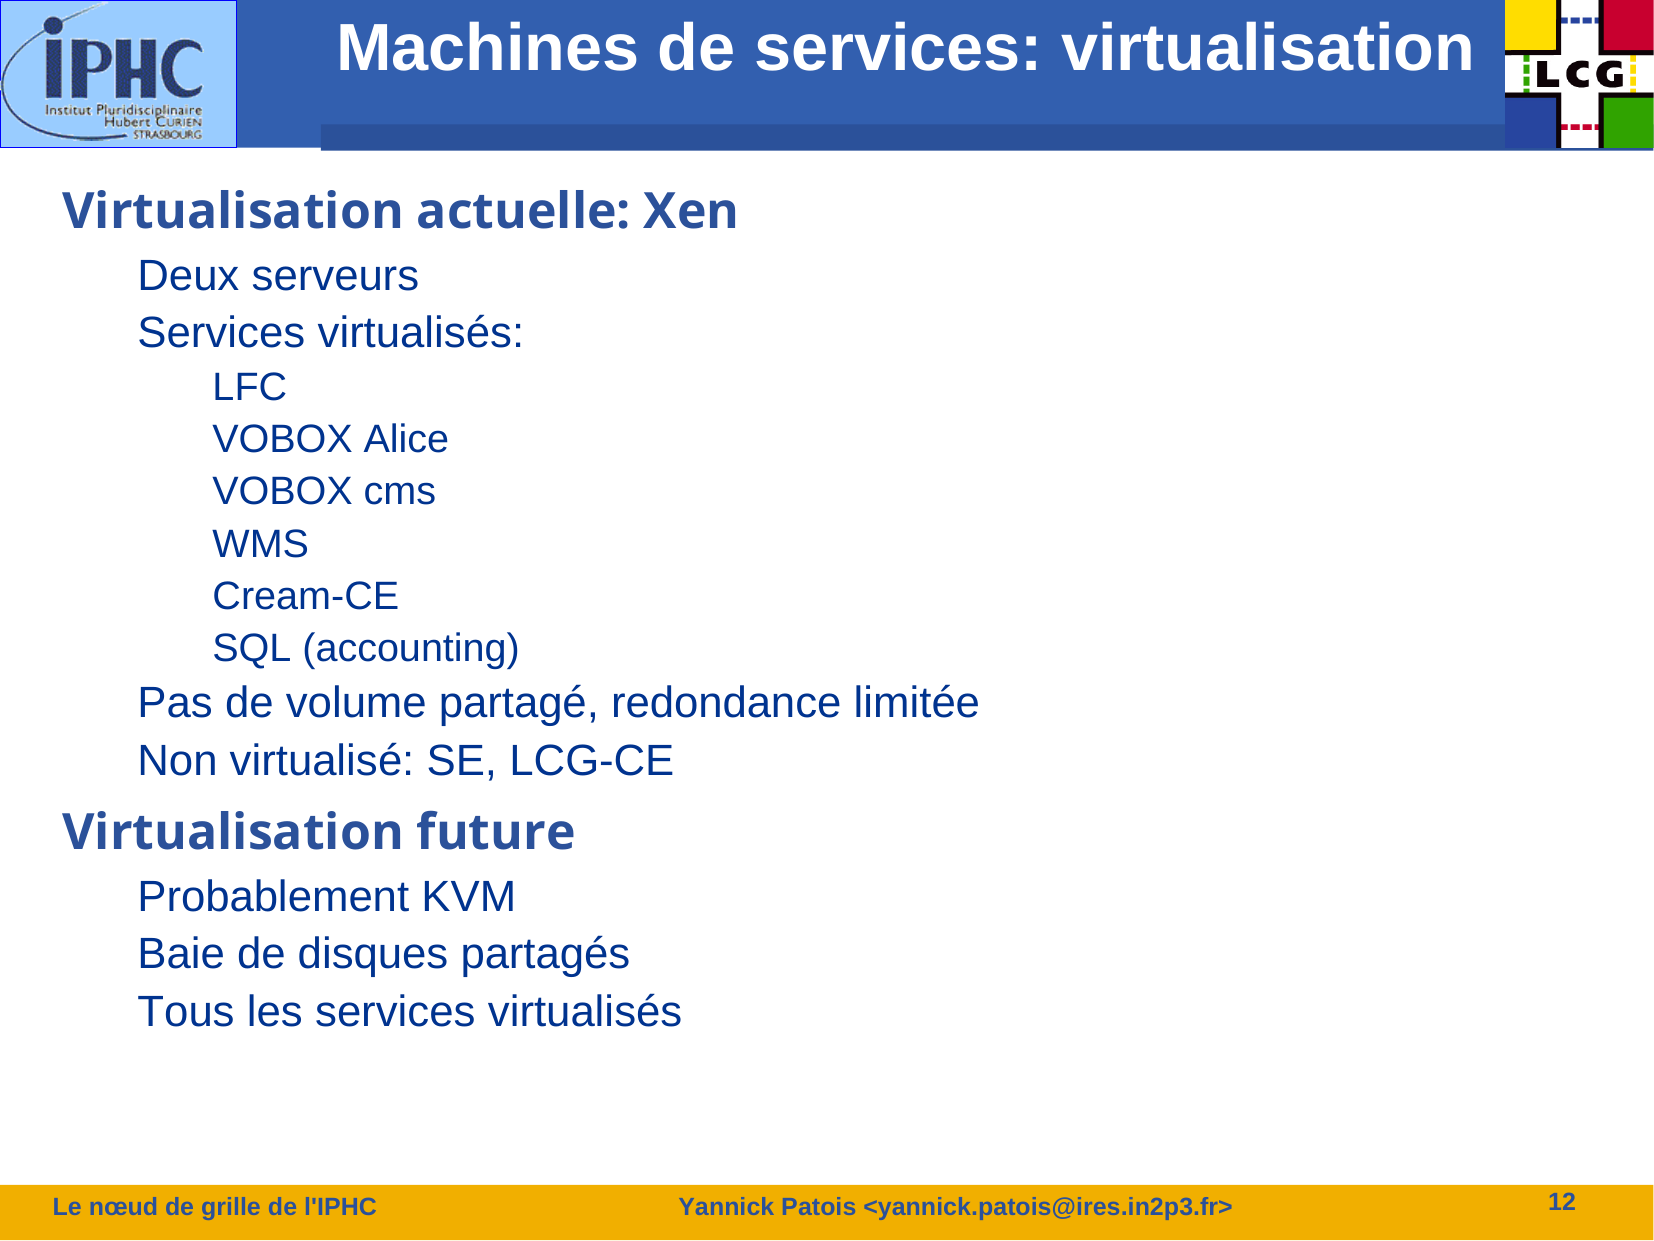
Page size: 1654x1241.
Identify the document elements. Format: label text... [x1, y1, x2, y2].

title Machines de services: virtualisation [236, 0, 1477, 98]
picture [0, 0, 204, 141]
list Virtualisation actuelle: Xen Deux serveurs Services virtualisés: LFC VOBOX Alice VOBOX cms WMS Cream-CE SQL (accounting) Pas de volume partagé, redondance limitée Non virtualisé: SE, LCG-CE Virtualisation future Probablement KVM Baie de disques partagés Tous les services virtualisés [62, 176, 1616, 1159]
